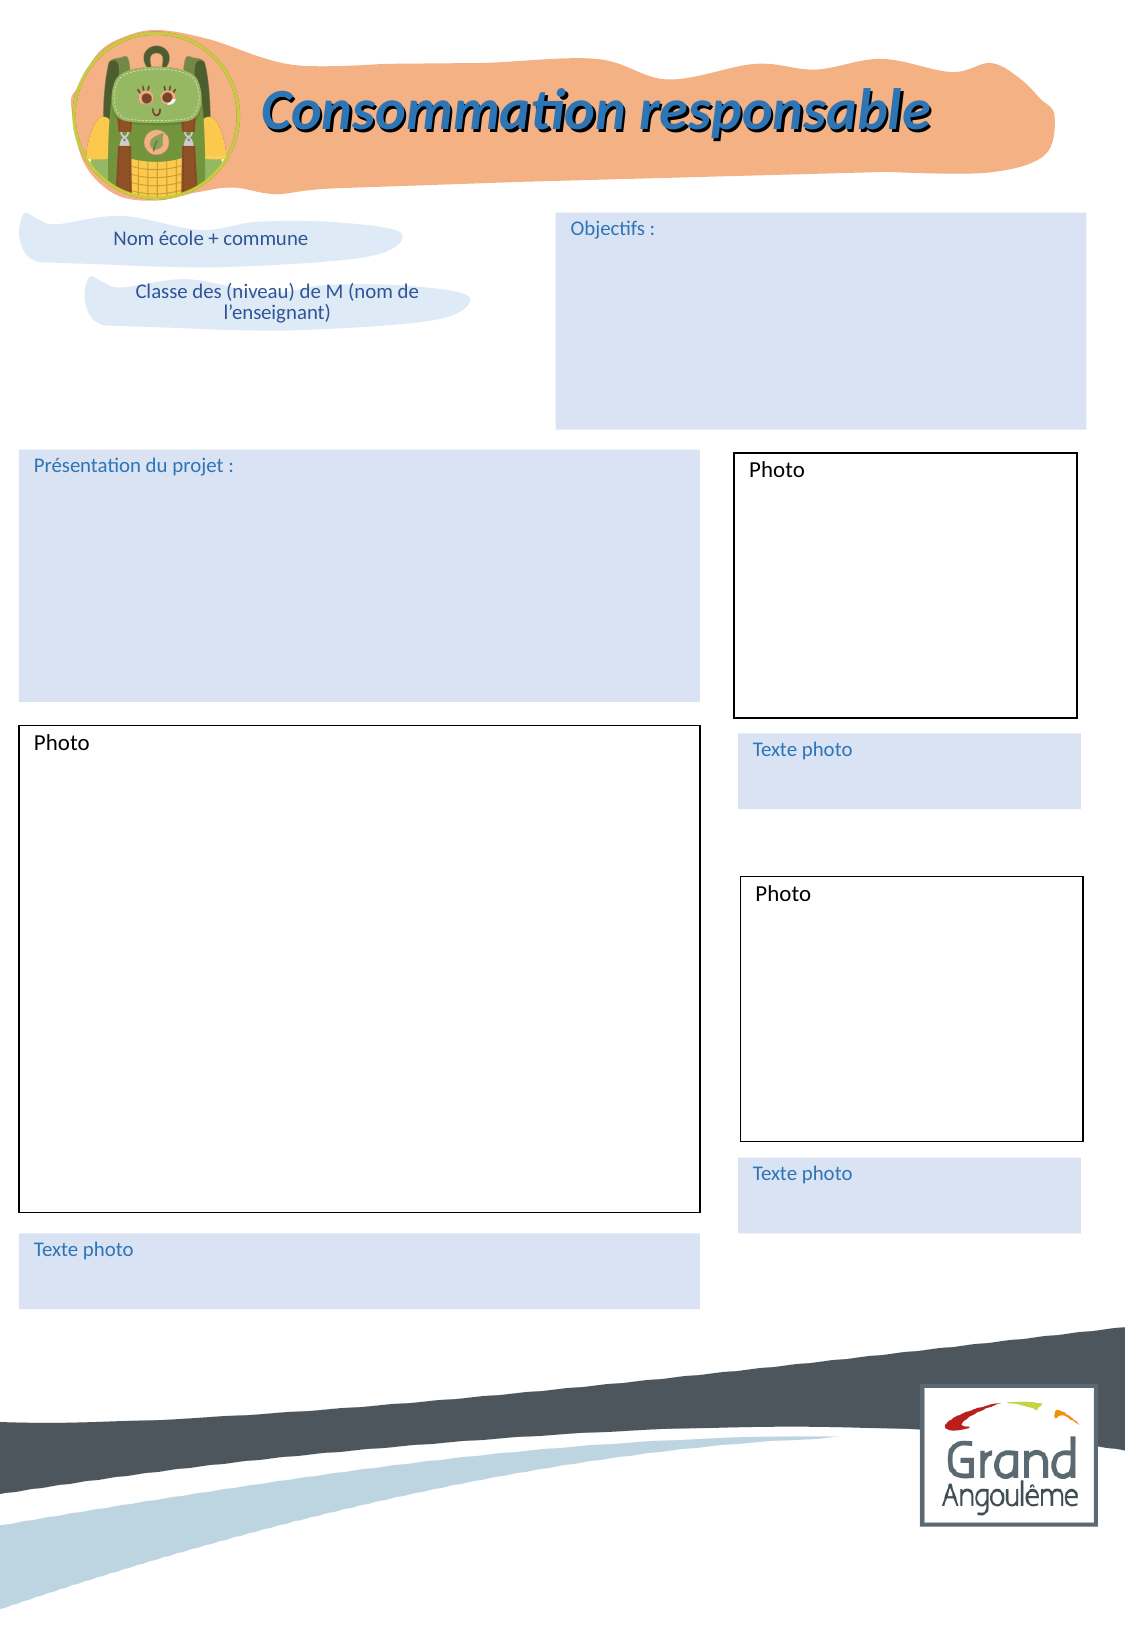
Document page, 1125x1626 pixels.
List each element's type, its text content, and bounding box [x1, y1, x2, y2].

text_box Consommation responsable [253, 54, 1055, 195]
text_box Photo [18, 725, 700, 1213]
text_box Objectifs : [555, 212, 1087, 430]
picture [59, 18, 253, 213]
text_box Nom école + commune [18, 212, 403, 268]
text_box Texte photo [18, 1233, 700, 1310]
picture [0, 1312, 1125, 1625]
text_box Photo [740, 876, 1084, 1142]
text_box Photo [734, 453, 1077, 719]
text_box Classe des (niveau) de M (nom de l’enseignant) [84, 276, 471, 331]
text_box Présentation du projet : [18, 449, 700, 702]
text_box Texte photo [738, 1157, 1081, 1234]
text_box Texte photo [738, 733, 1081, 810]
